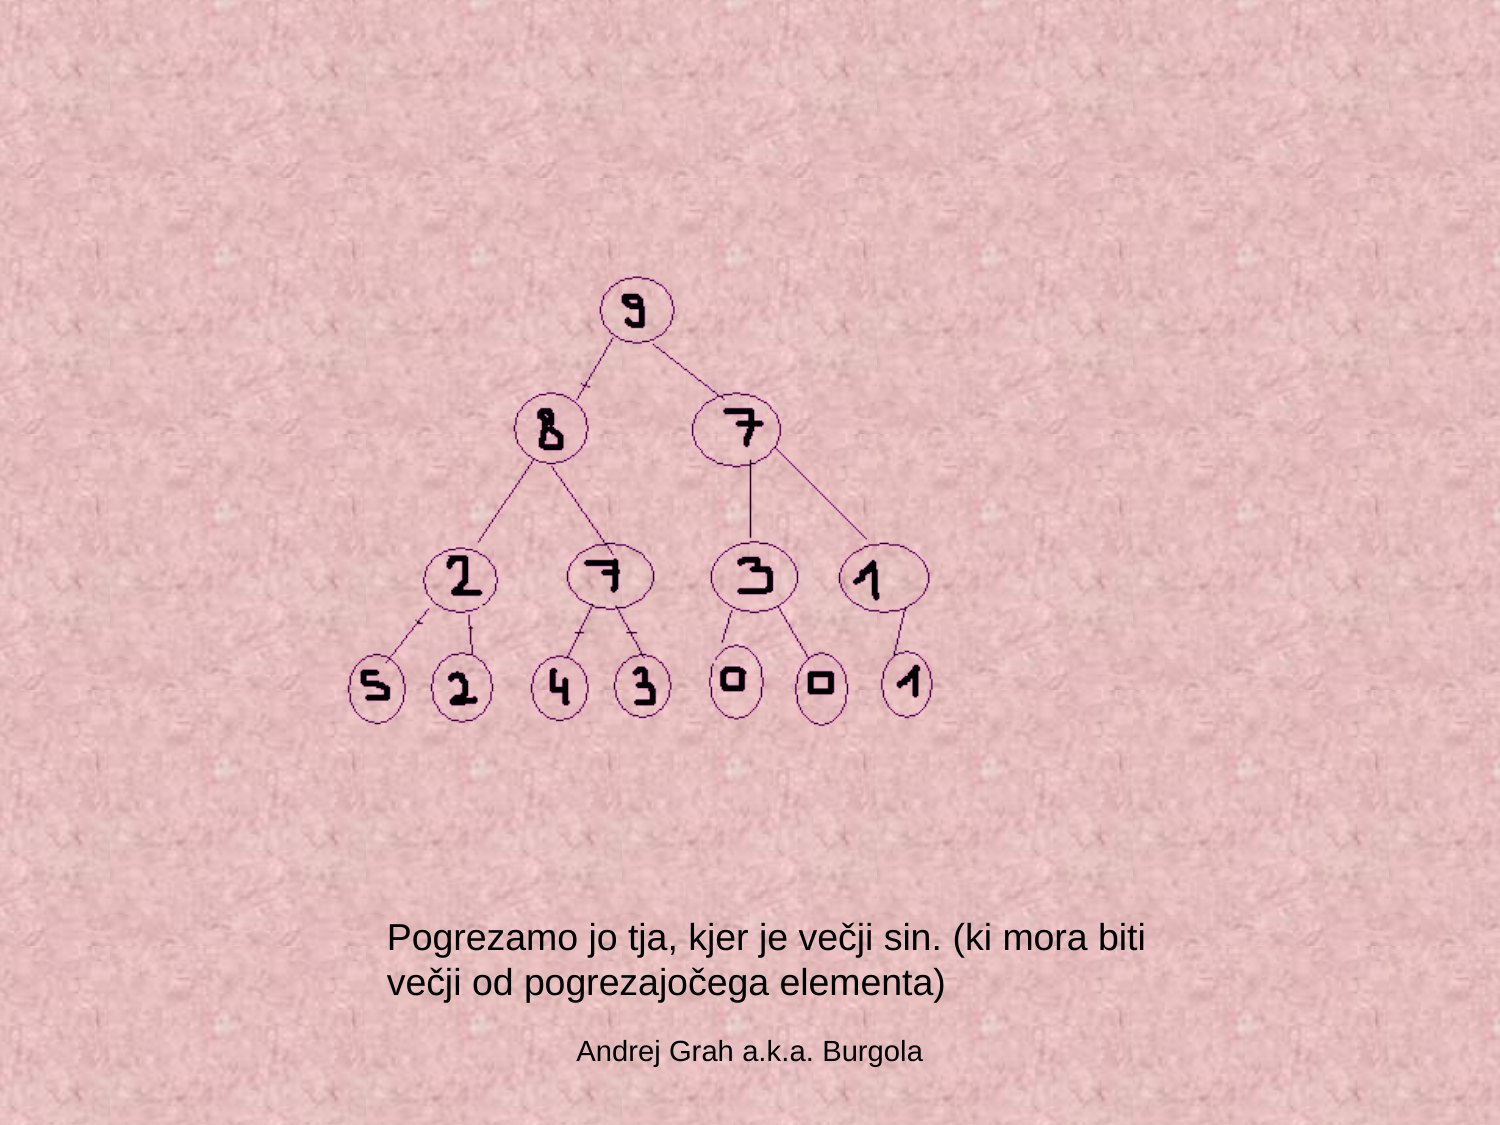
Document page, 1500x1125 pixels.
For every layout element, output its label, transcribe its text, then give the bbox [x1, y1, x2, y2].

text_box Andrej Grah a.k.a. Burgola [512, 1024, 988, 1103]
picture [0, 0, 1500, 1125]
text_box Pogrezamo jo tja, kjer je večji sin. (ki mora biti večji od pogrezajočega elementa) [372, 904, 1187, 1011]
